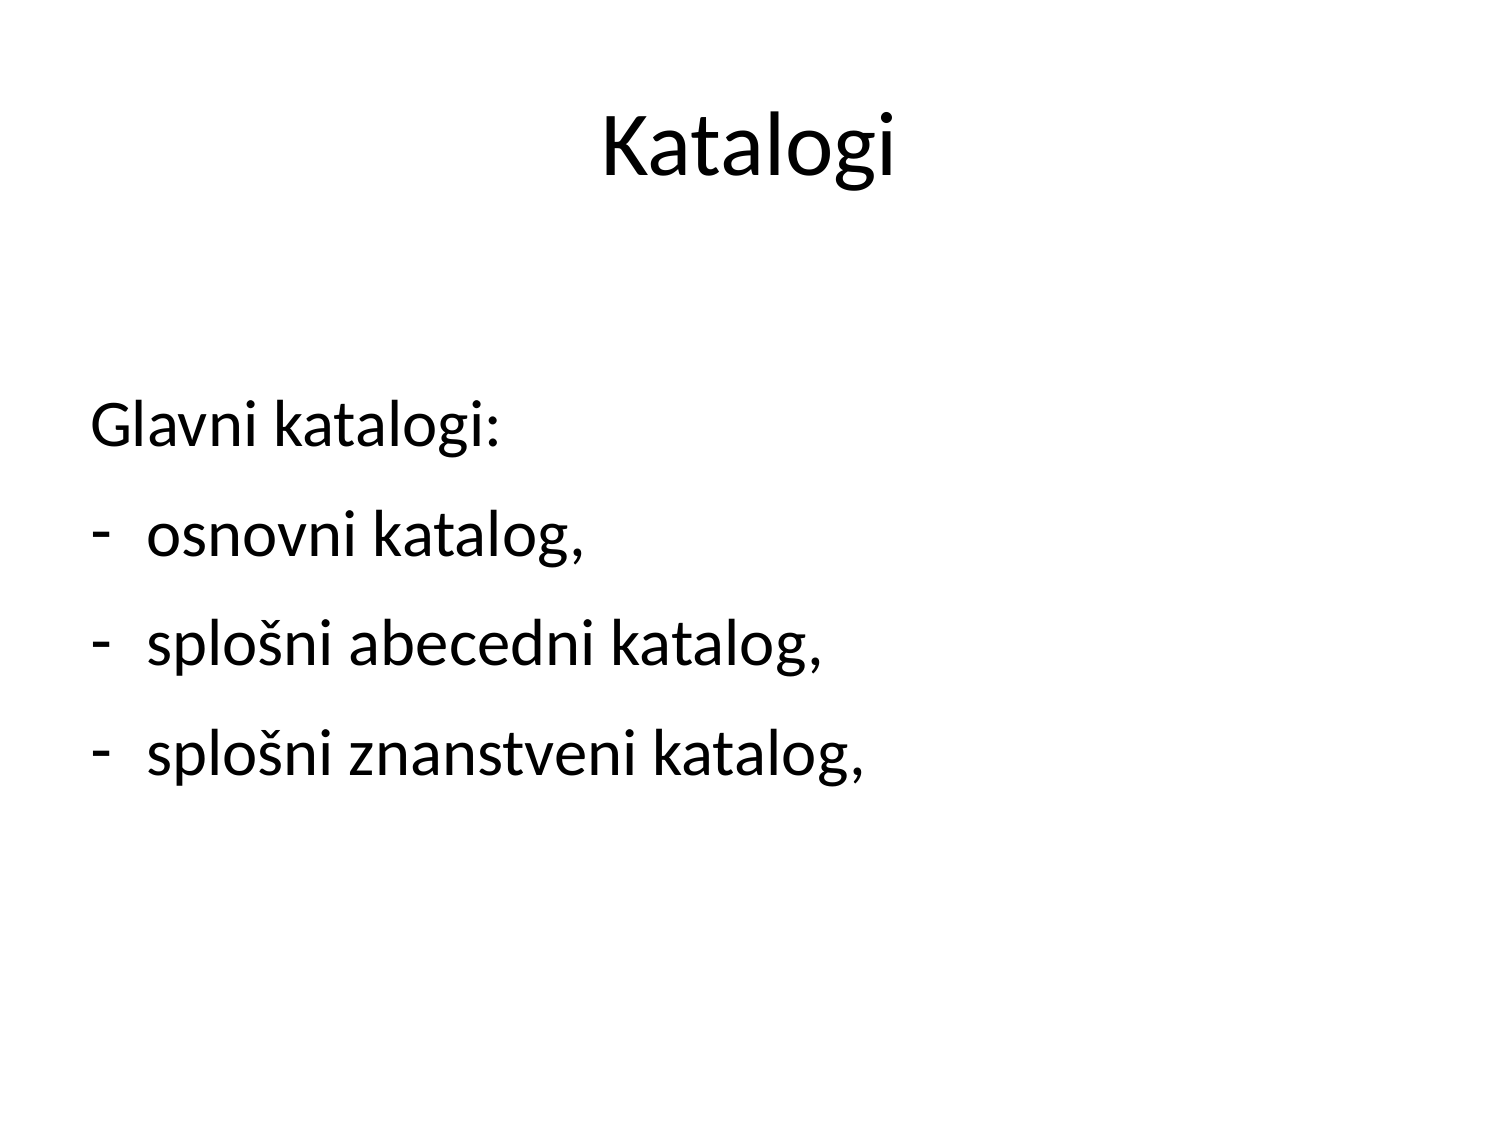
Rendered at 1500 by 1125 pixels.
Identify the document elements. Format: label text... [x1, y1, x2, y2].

list Glavni katalogi: osnovni katalog, splošni abecedni katalog, splošni znanstveni katalog, [75, 262, 1425, 1005]
title Katalogi [75, 45, 1425, 233]
